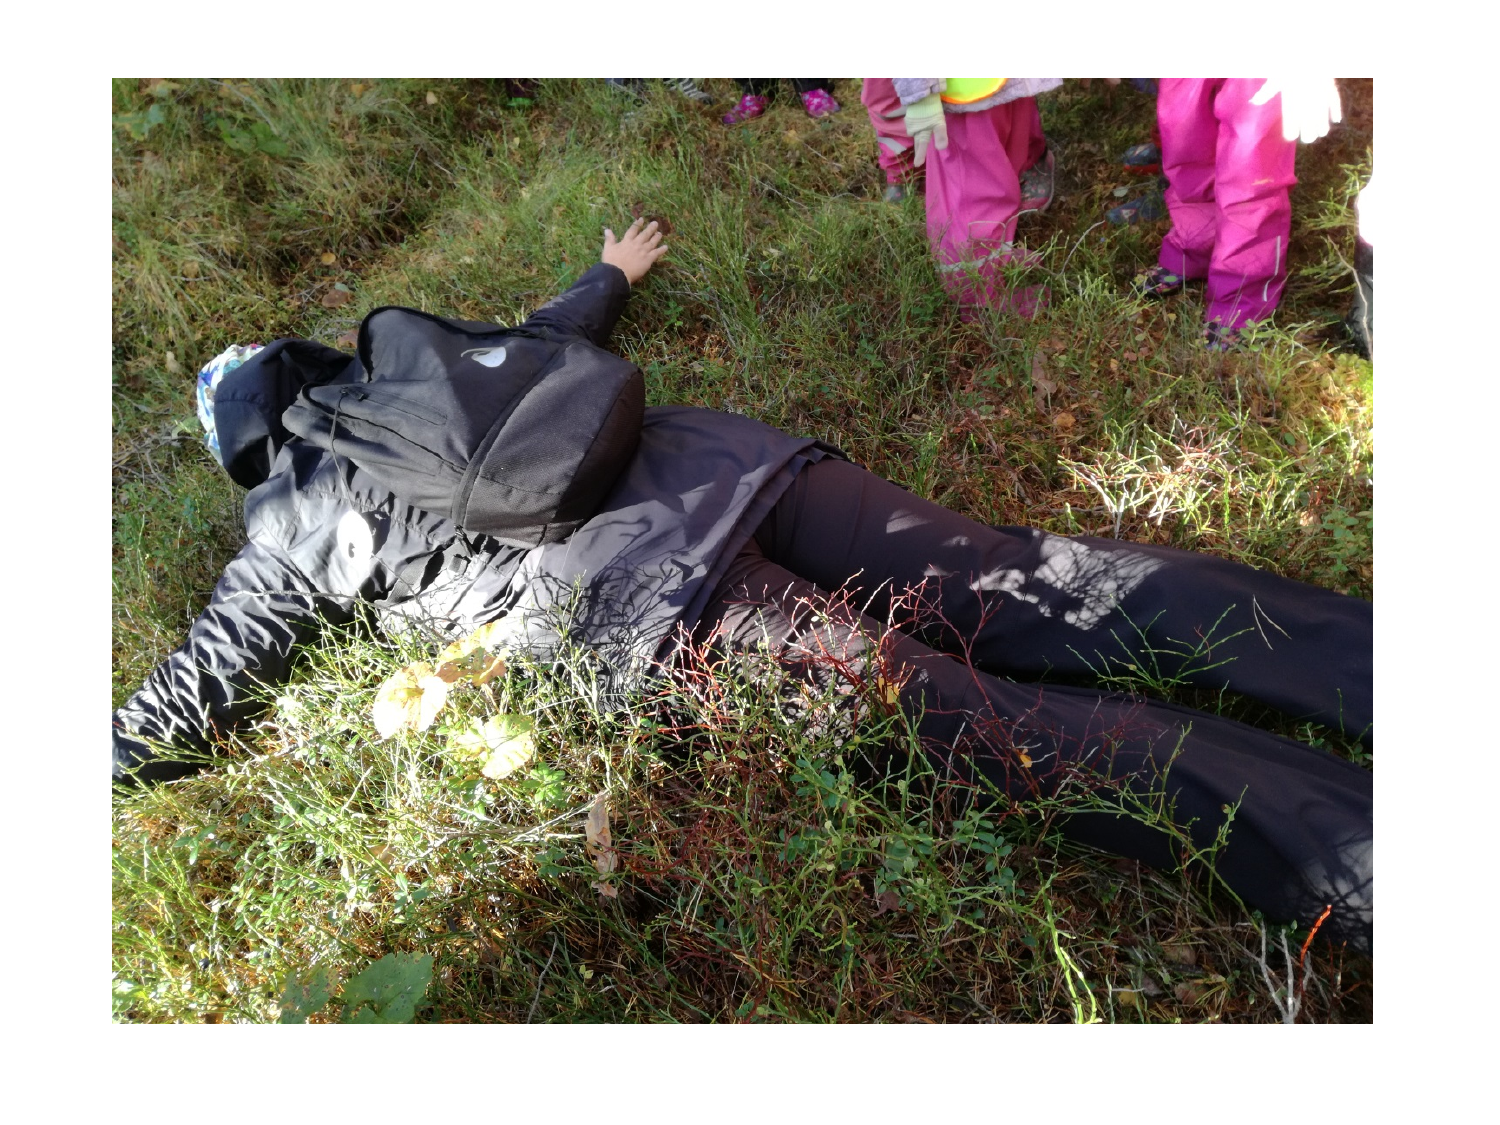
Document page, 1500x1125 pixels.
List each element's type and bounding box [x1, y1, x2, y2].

picture [112, 78, 1373, 1024]
